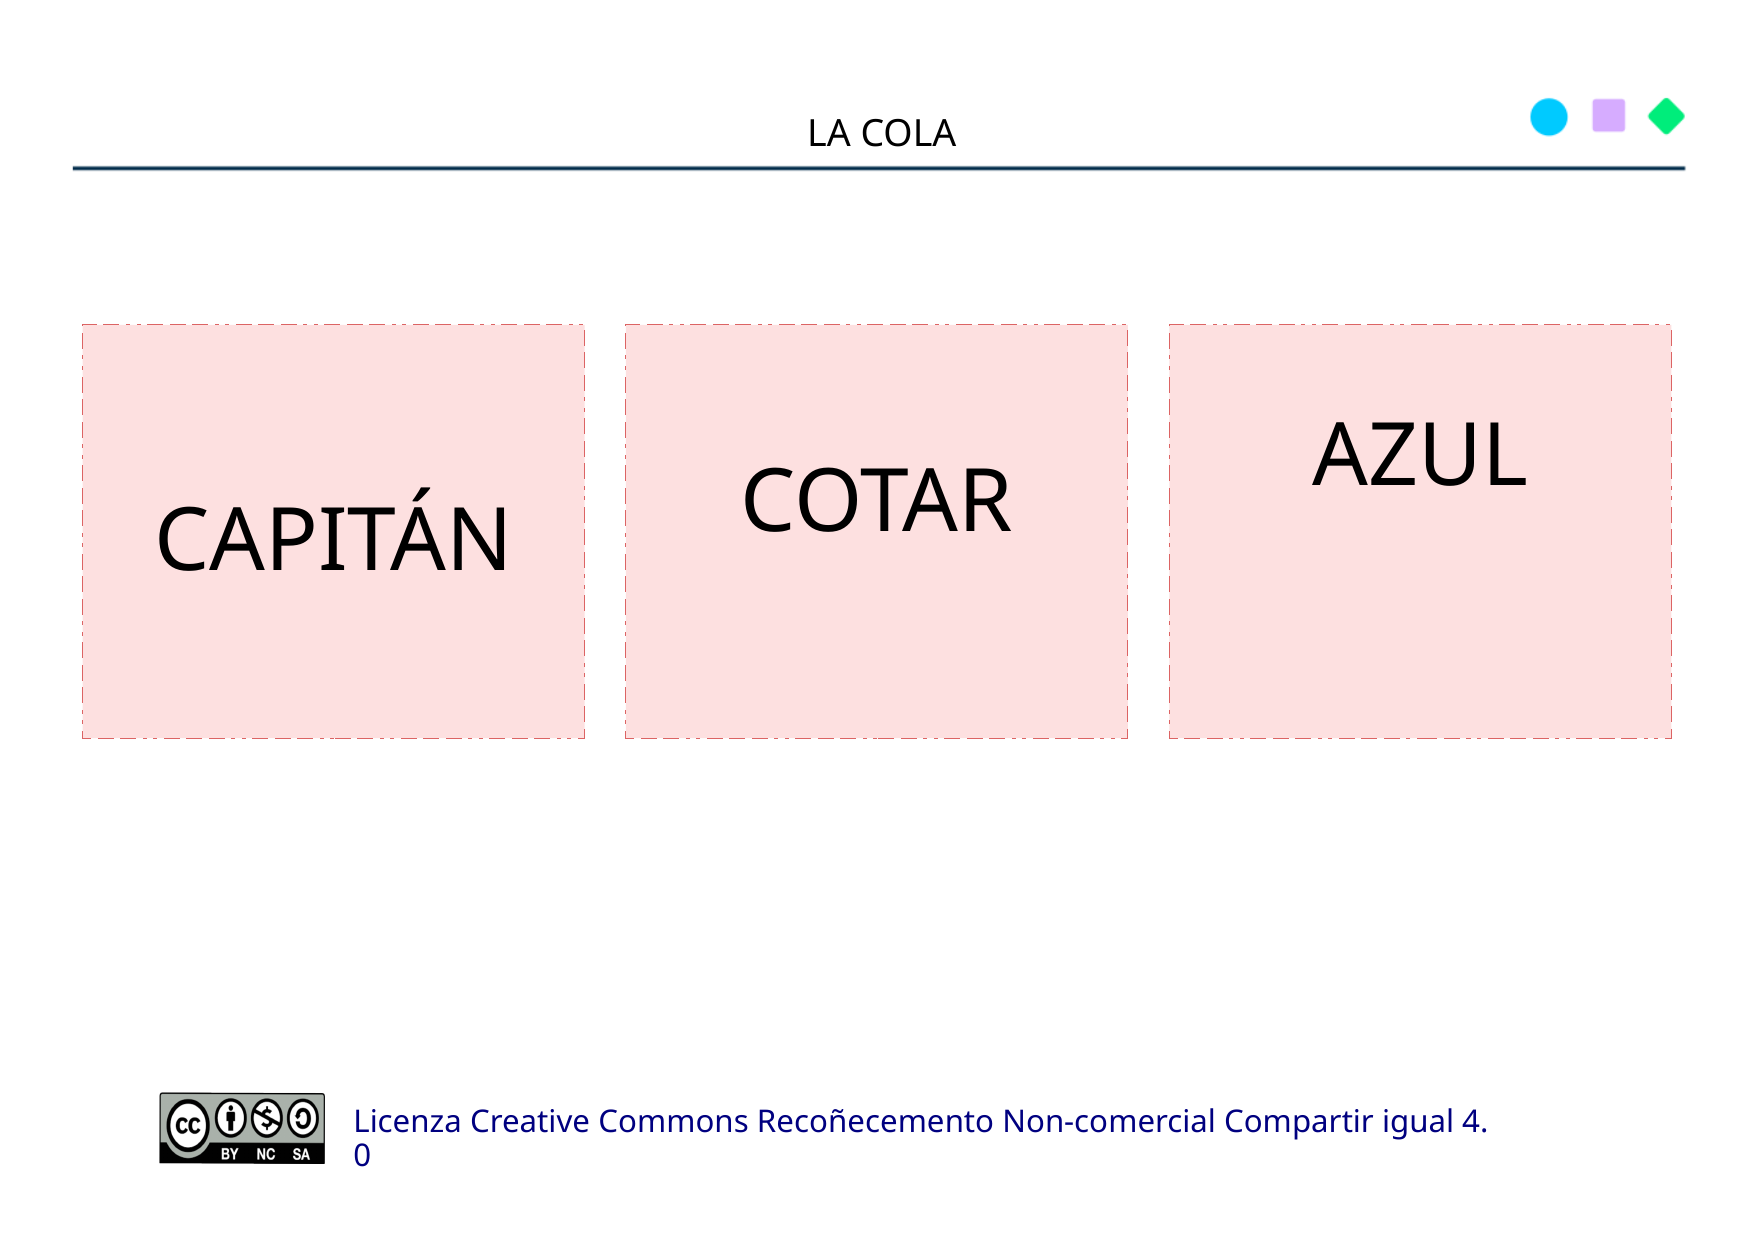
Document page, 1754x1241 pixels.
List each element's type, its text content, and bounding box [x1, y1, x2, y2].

text_box Licenza Creative Commons Recoñecemento Non-comercial Compartir igual 4.0 [338, 1072, 1506, 1170]
text_box AZUL [1169, 324, 1672, 739]
picture [159, 1092, 325, 1164]
text_box CAPITÁN [82, 324, 585, 739]
picture [59, 70, 1695, 194]
text_box COTAR [625, 324, 1128, 739]
